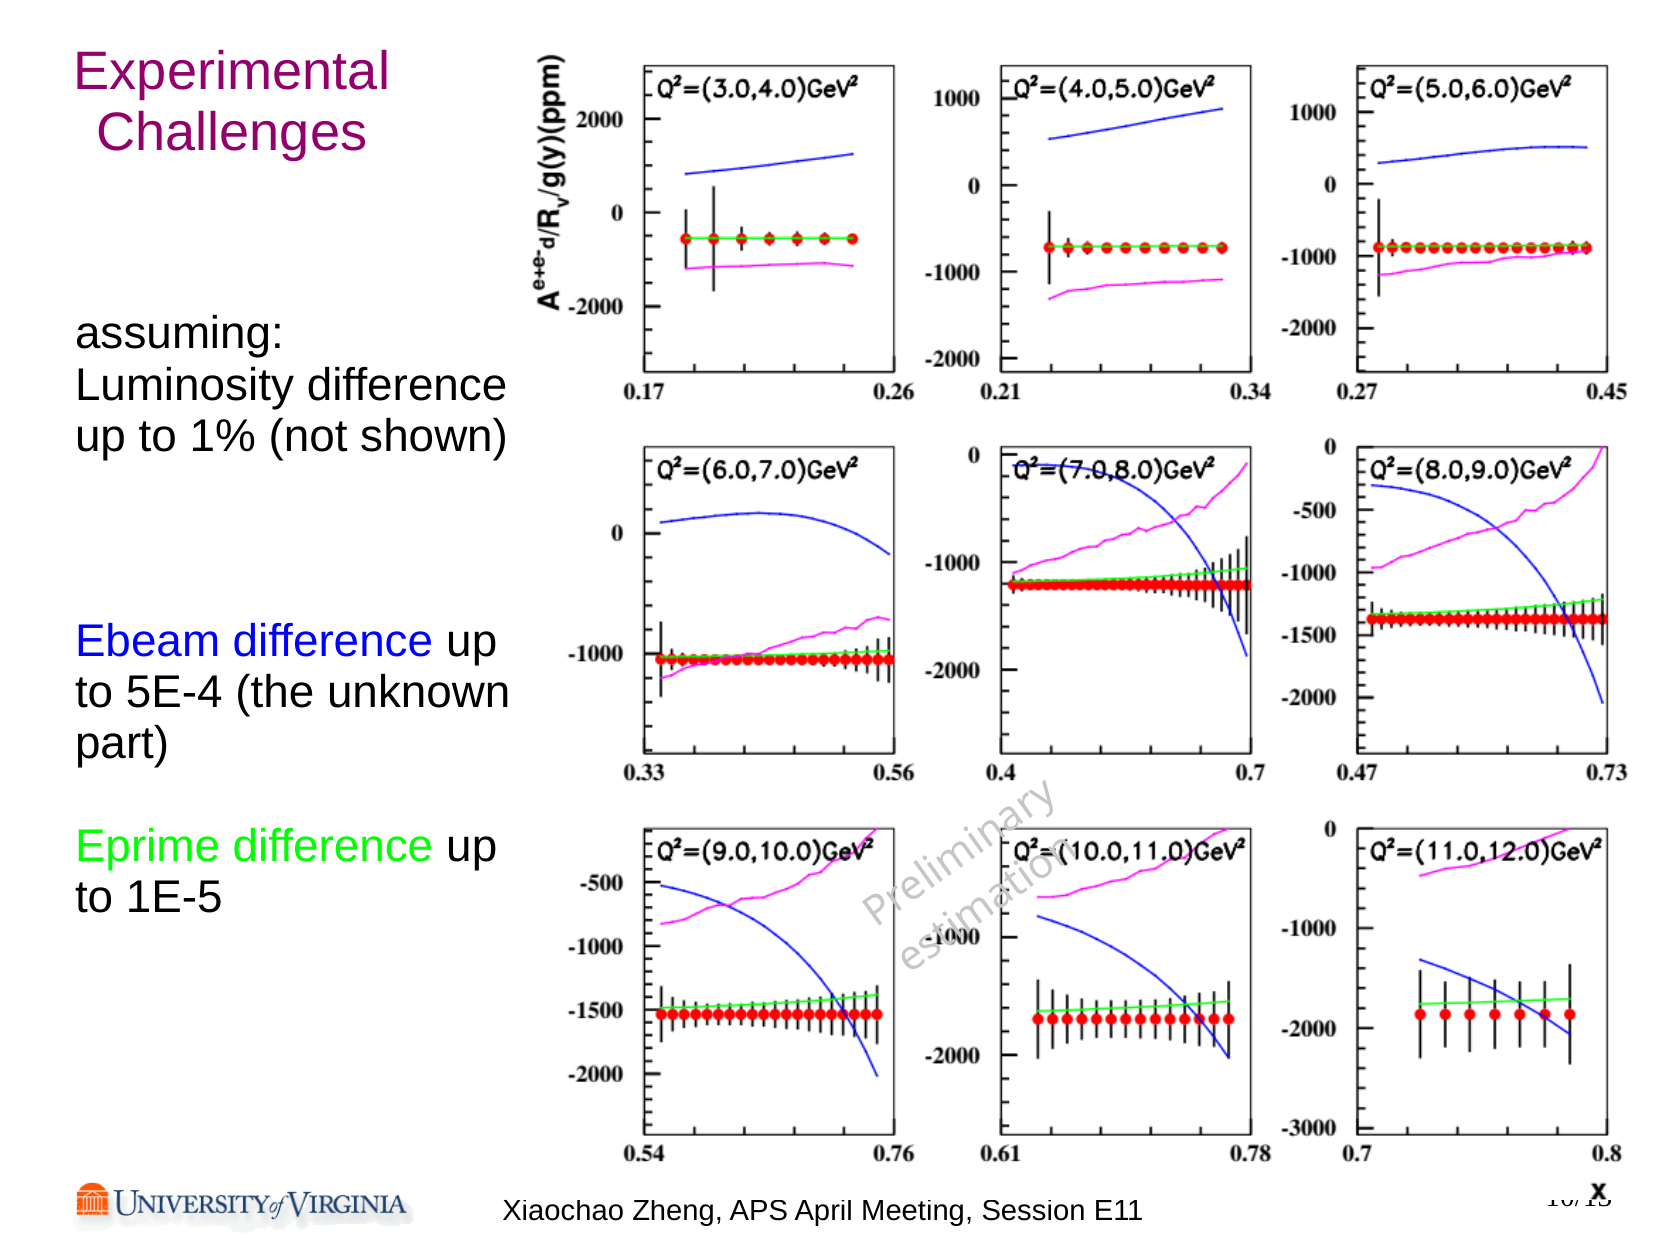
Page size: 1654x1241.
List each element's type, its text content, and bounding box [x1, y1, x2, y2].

text_box assuming: Luminosity difference up to 1% (not shown) Ebeam difference up to 5E-4 (the unknown part) Eprime difference up to 1E-5 [60, 300, 511, 930]
title Experimental Challenges [51, 14, 413, 188]
picture [511, 37, 1635, 1200]
picture [53, 1165, 427, 1241]
text_box Preliminary estimation [833, 630, 1237, 944]
